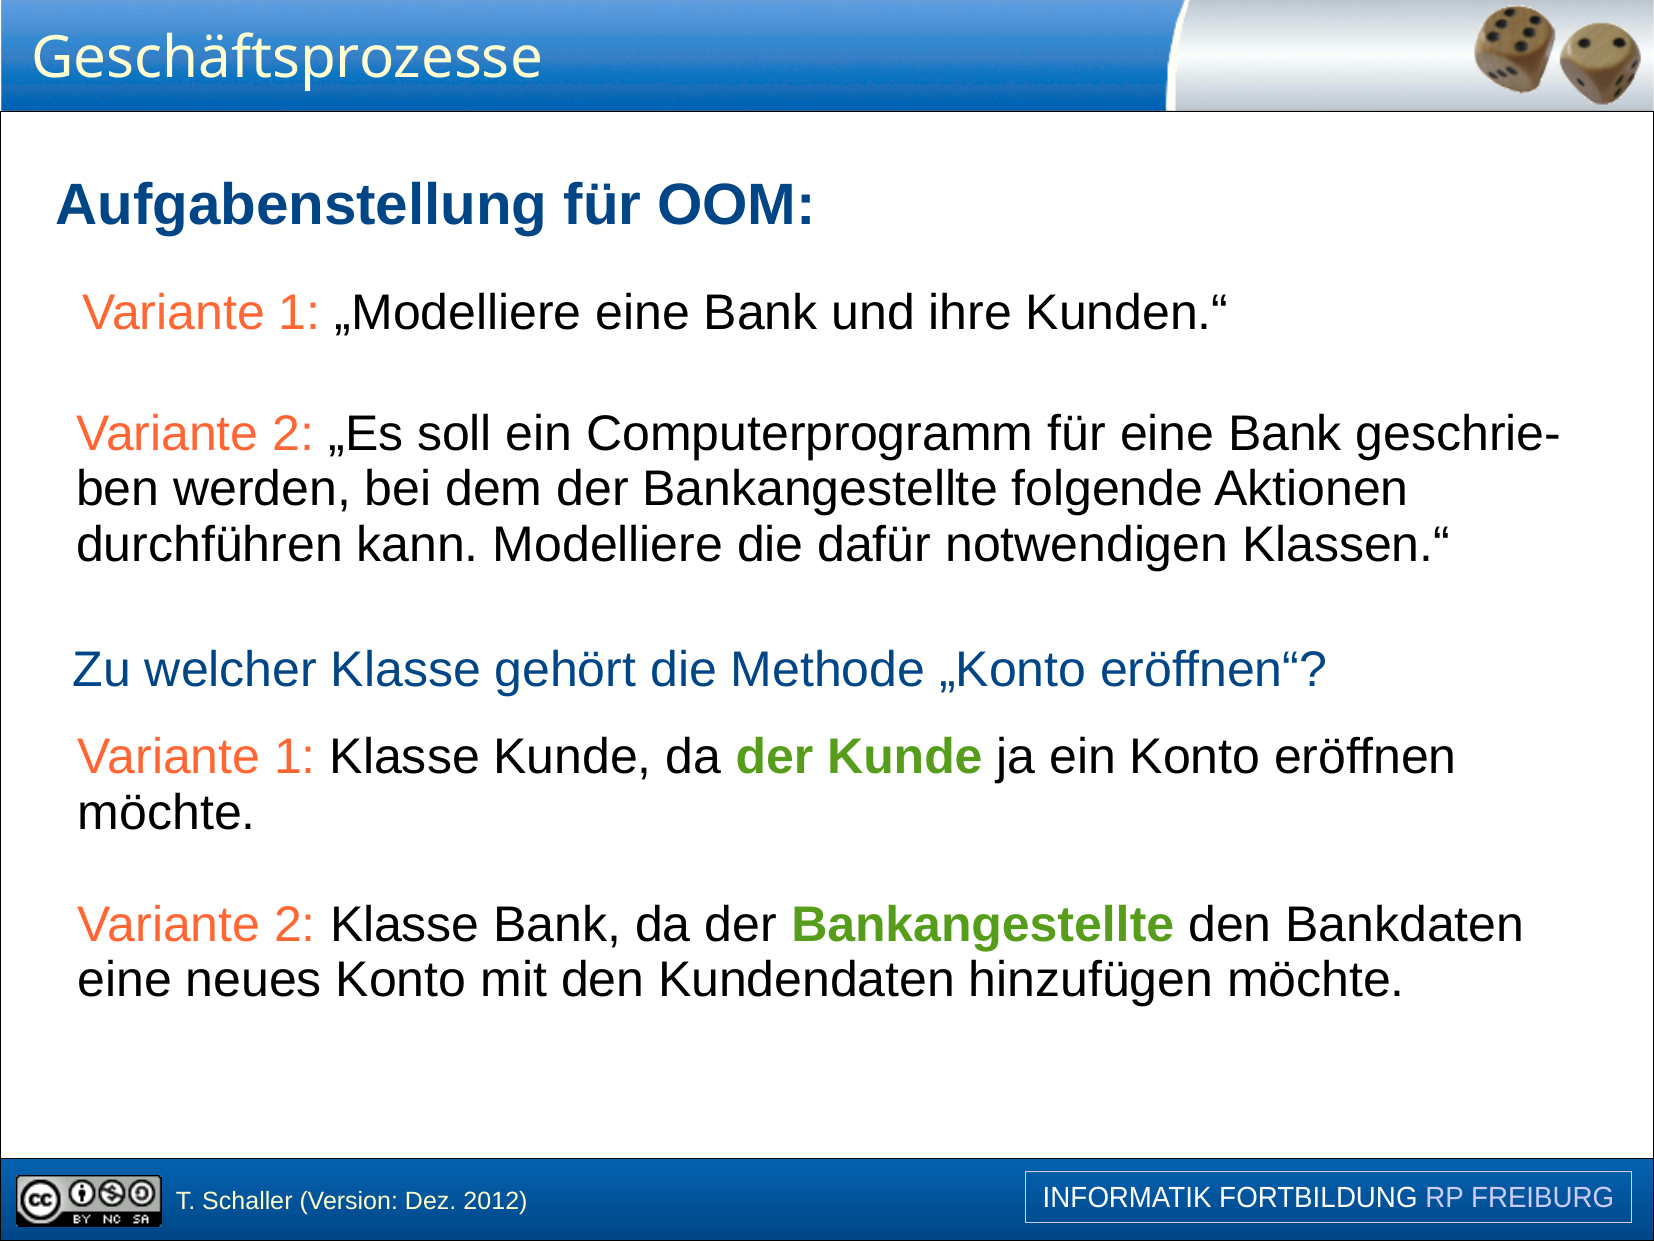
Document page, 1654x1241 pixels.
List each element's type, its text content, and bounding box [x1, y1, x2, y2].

text_box Variante 1: Klasse Kunde, da der Kunde ja ein Konto eröffnen möchte. Variante 2: Klasse Bank, da der Bankangestellte den Bankdaten eine neues Konto mit den Kundendaten hinzufügen möchte. [63, 721, 1555, 1018]
text_box Variante 2: „Es soll ein Computerprogramm für eine Bank geschrie-ben werden, bei dem der Bankangestellte folgende Aktionen durchführen kann. Modelliere die dafür notwendigen Klassen.“ [61, 397, 1582, 580]
picture [0, 0, 1654, 111]
text_box Zu welcher Klasse gehört die Methode „Konto eröffnen“? [58, 634, 1579, 717]
text_box Aufgabenstellung für OOM: [40, 164, 832, 246]
title Geschäftsprozesse [31, 16, 1151, 94]
picture [16, 1175, 162, 1227]
text_box Variante 1: „Modelliere eine Bank und ihre Kunden.“ [67, 276, 1560, 457]
